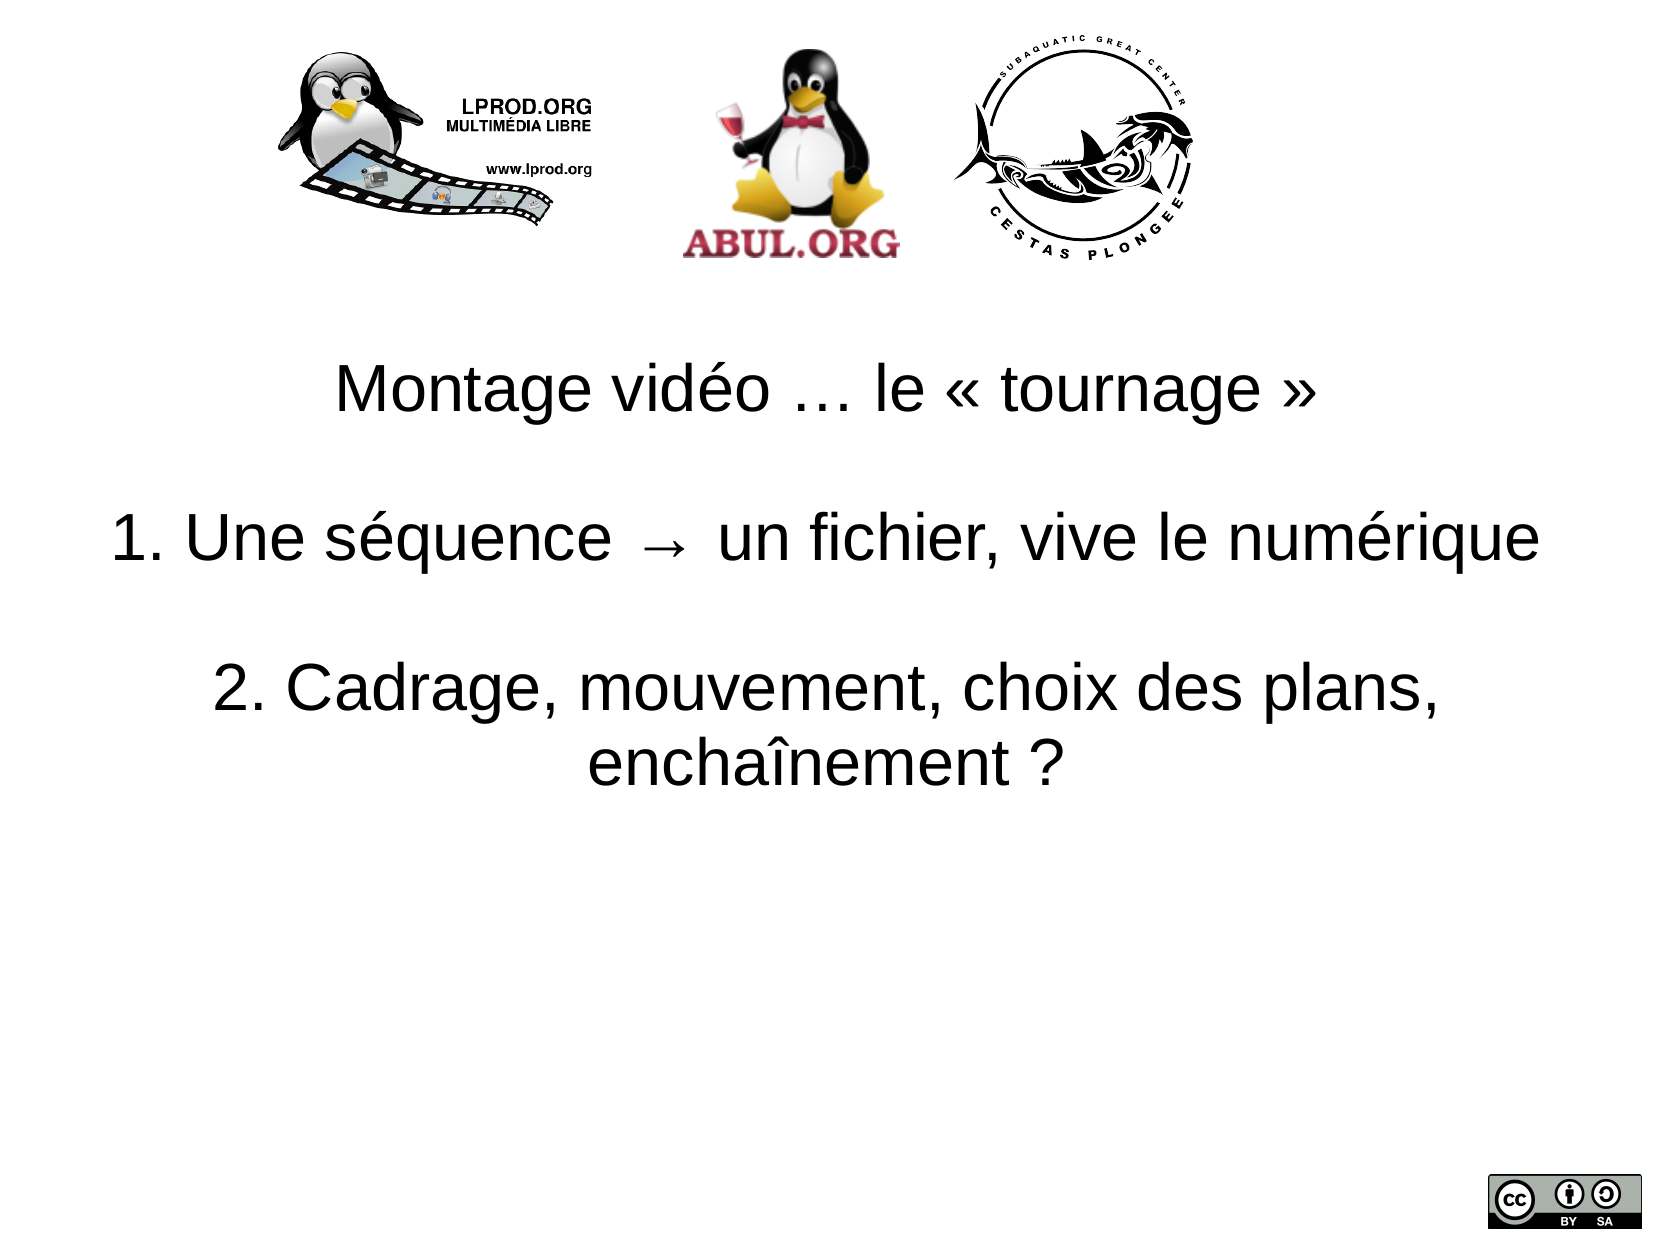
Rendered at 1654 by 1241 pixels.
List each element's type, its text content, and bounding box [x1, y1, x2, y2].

subtitle Montage vidéo … le « tournage » 1. Une séquence → un fichier, vive le numérique 2. Cadrage, mouvement, choix des plans, enchaînement ? [82, 290, 1571, 1010]
picture [953, 35, 1193, 260]
picture [276, 50, 603, 258]
picture [683, 49, 900, 258]
picture [1488, 1174, 1642, 1229]
